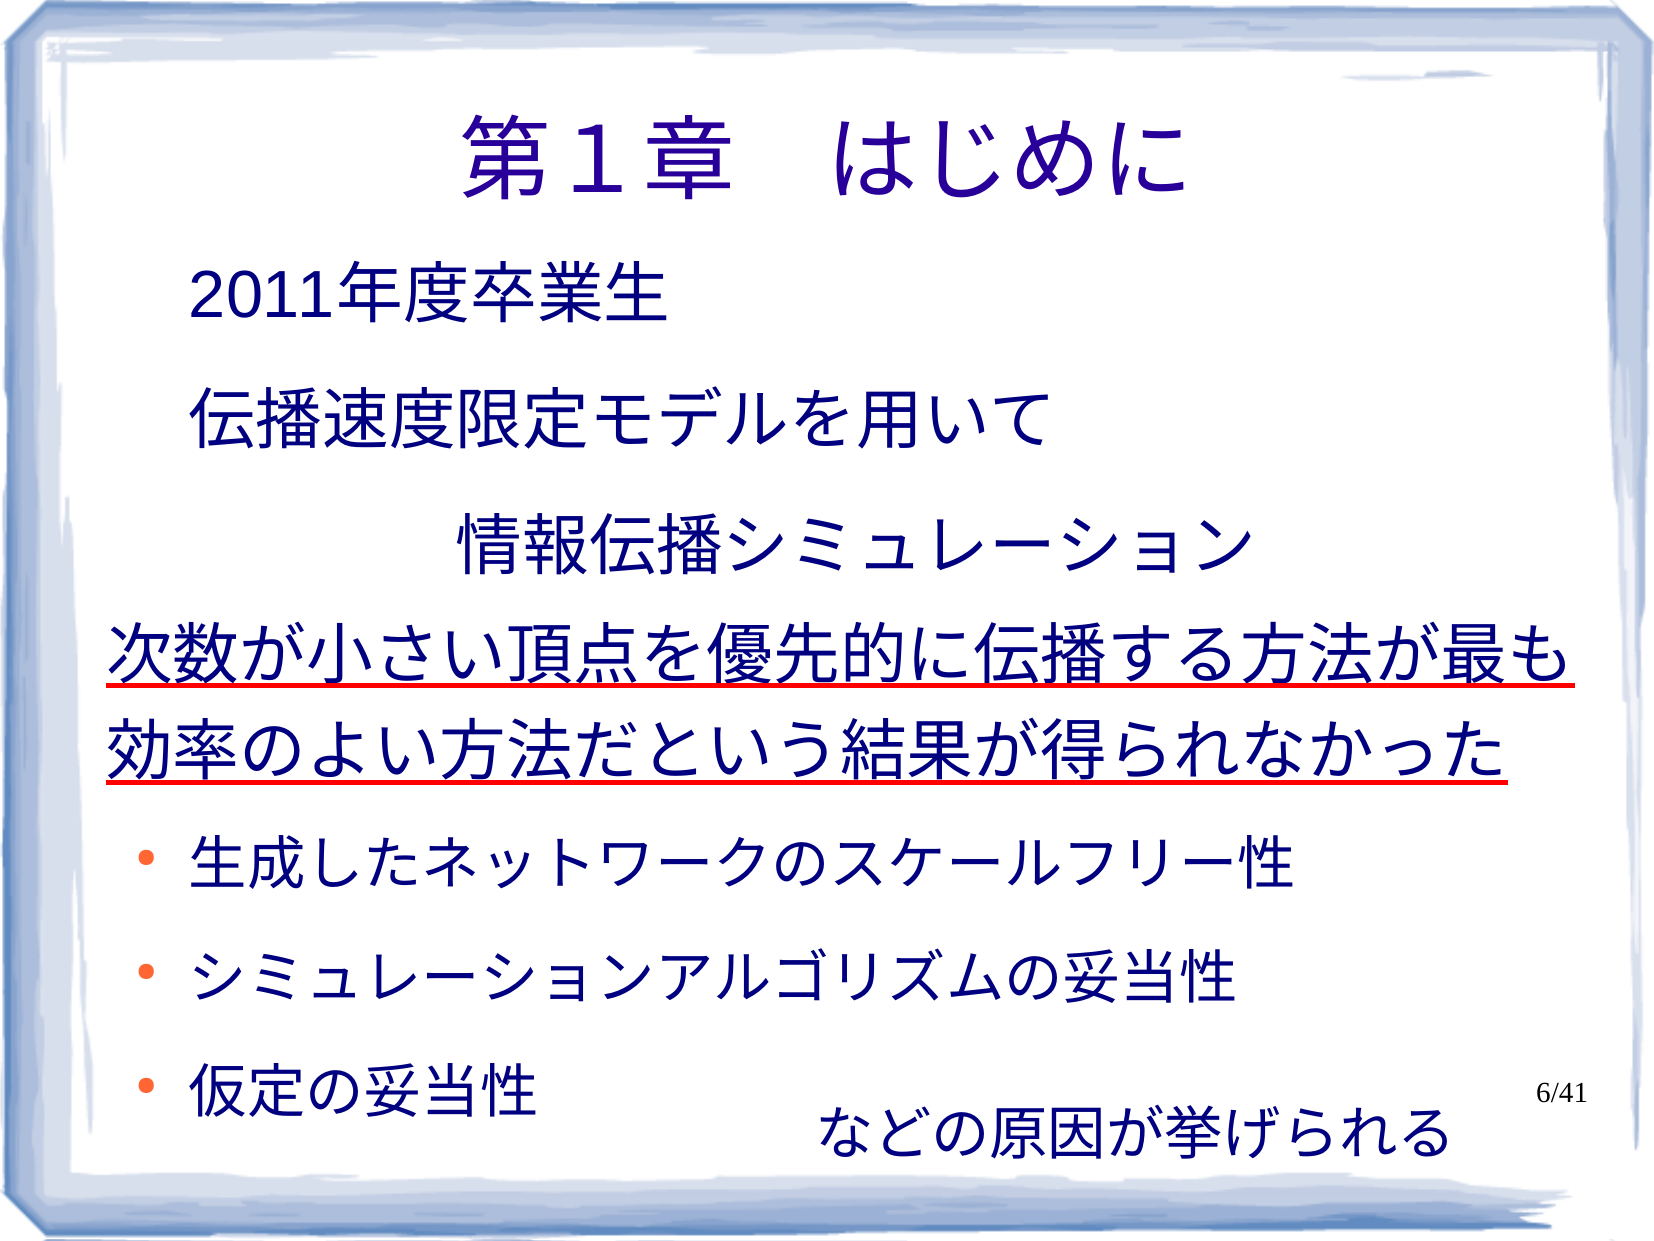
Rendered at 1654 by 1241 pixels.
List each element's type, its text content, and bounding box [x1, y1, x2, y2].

picture [0, 0, 1654, 1241]
title 第１章 はじめに [82, 49, 1571, 257]
list 2011年度卒業生 伝播速度限定モデルを用いて 情報伝播シミュレーション 生成したネットワークのスケールフリー性 シミュレーションアルゴリズムの妥当性 仮定の妥当性 [118, 239, 1571, 600]
text_box 次数が小さい頂点を優先的に伝播する方法が最も効率のよい方法だという結果が得られなかった [35, 600, 1602, 780]
text_box などの原因が挙げられる [744, 1086, 1548, 1170]
list 2011年度卒業生 伝播速度限定モデルを用いて 情報伝播シミュレーション 生成したネットワークのスケールフリー性 シミュレーションアルゴリズムの妥当性 仮定の妥当性 [118, 780, 1571, 1116]
